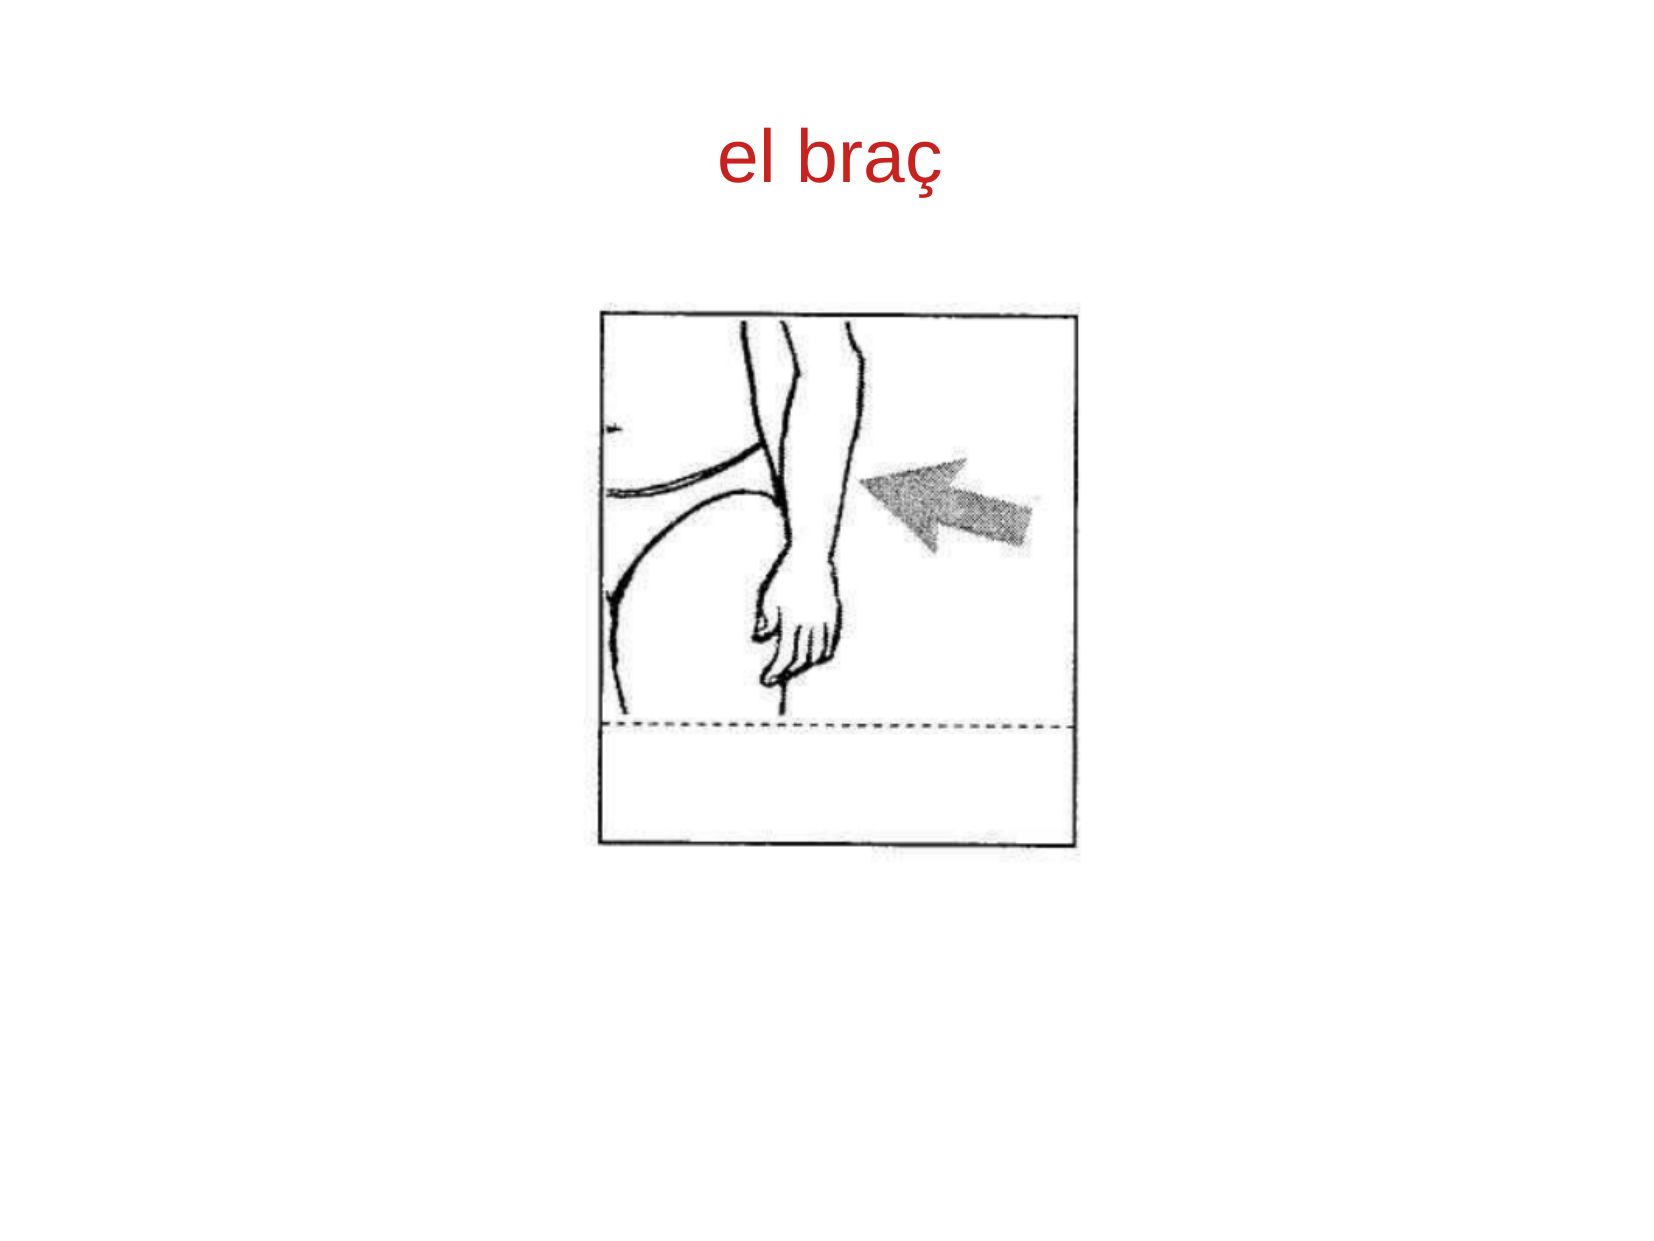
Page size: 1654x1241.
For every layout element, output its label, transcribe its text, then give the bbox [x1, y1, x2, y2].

text_box el braç [289, 49, 1371, 257]
picture [581, 291, 1094, 873]
